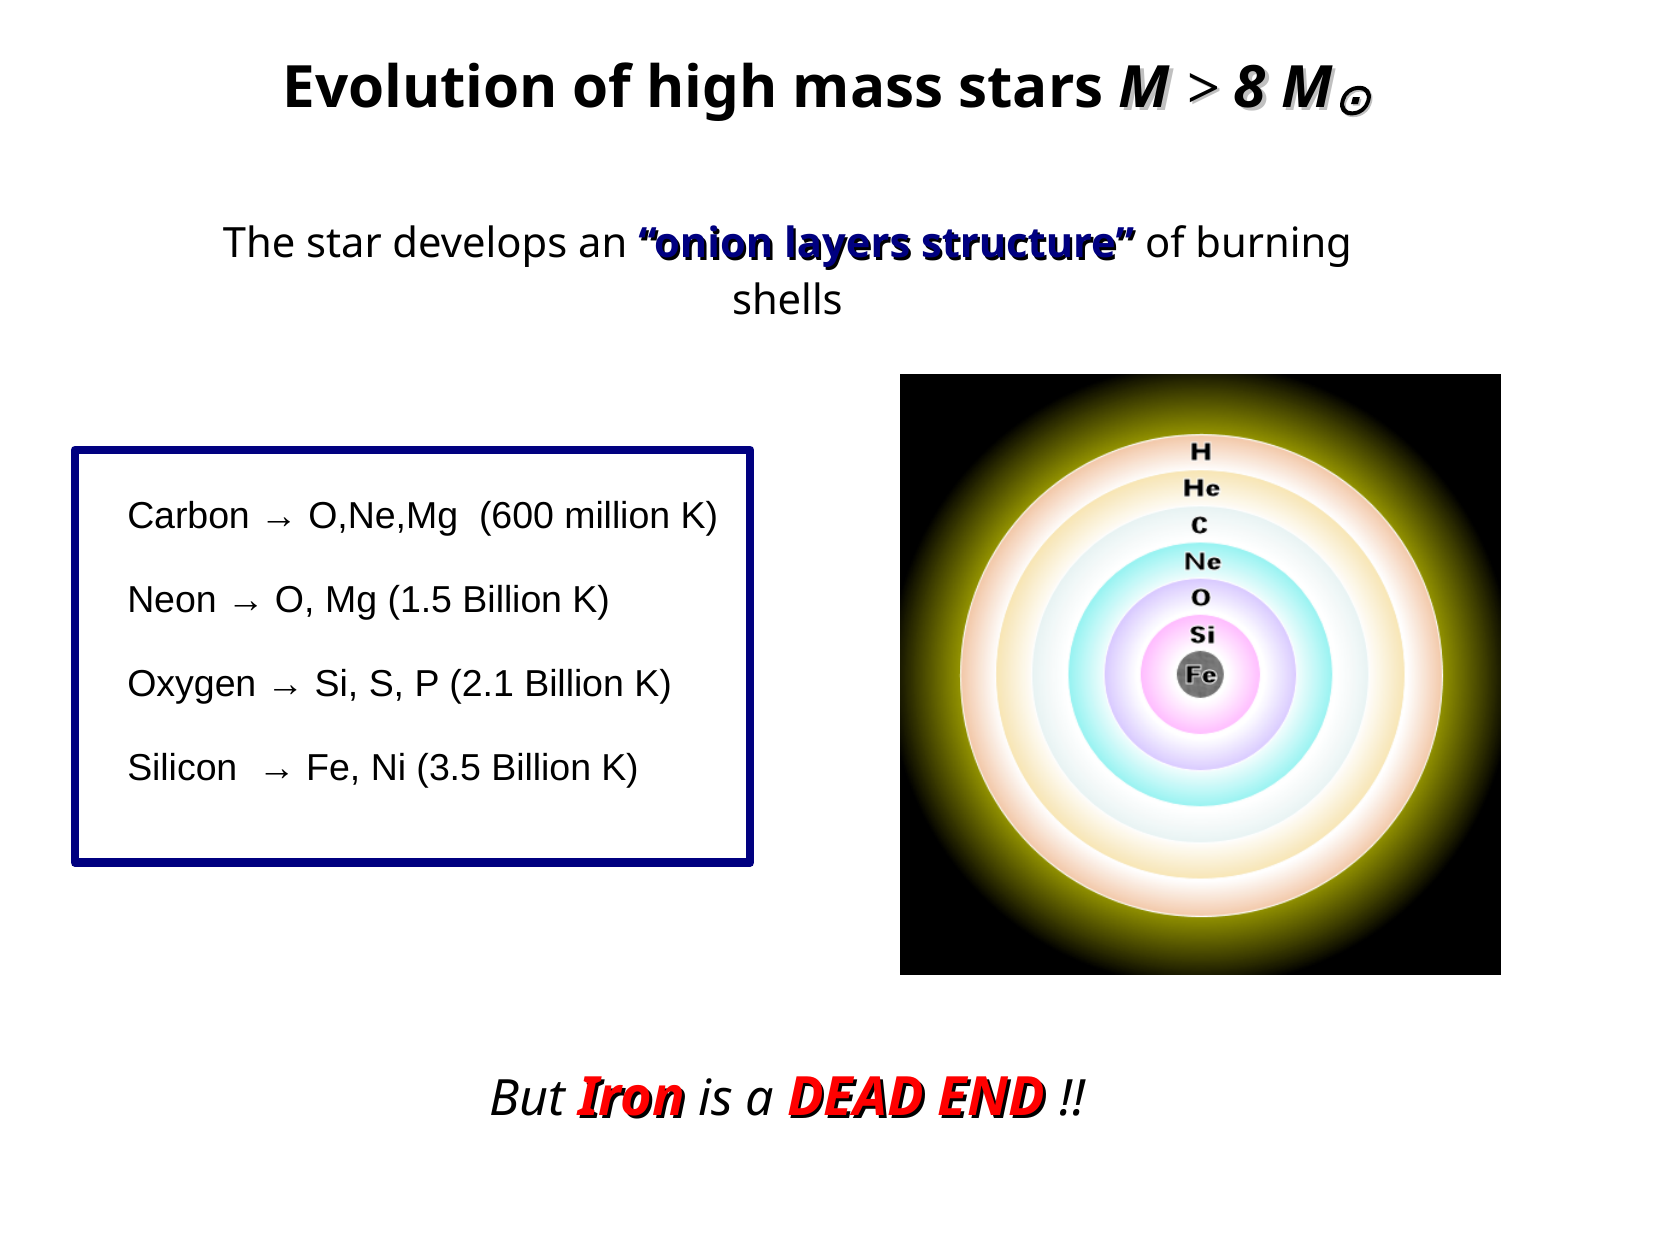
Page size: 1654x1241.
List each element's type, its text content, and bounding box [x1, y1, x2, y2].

picture [900, 374, 1501, 976]
text_box Evolution of high mass stars M > 8 M⊙ [0, 37, 1654, 164]
text_box But Iron is a DEAD END !! [150, 1050, 1426, 1141]
text_box [75, 150, 1576, 863]
text_box The star develops an “onion layers structure” of burning shells [150, 205, 1426, 279]
text_box Carbon → O,Ne,Mg (600 million K) Neon → O, Mg (1.5 Billion K) Oxygen → Si, S, P (2.1 Billion K) Silicon → Fe, Ni (3.5 Billion K) [112, 487, 751, 839]
